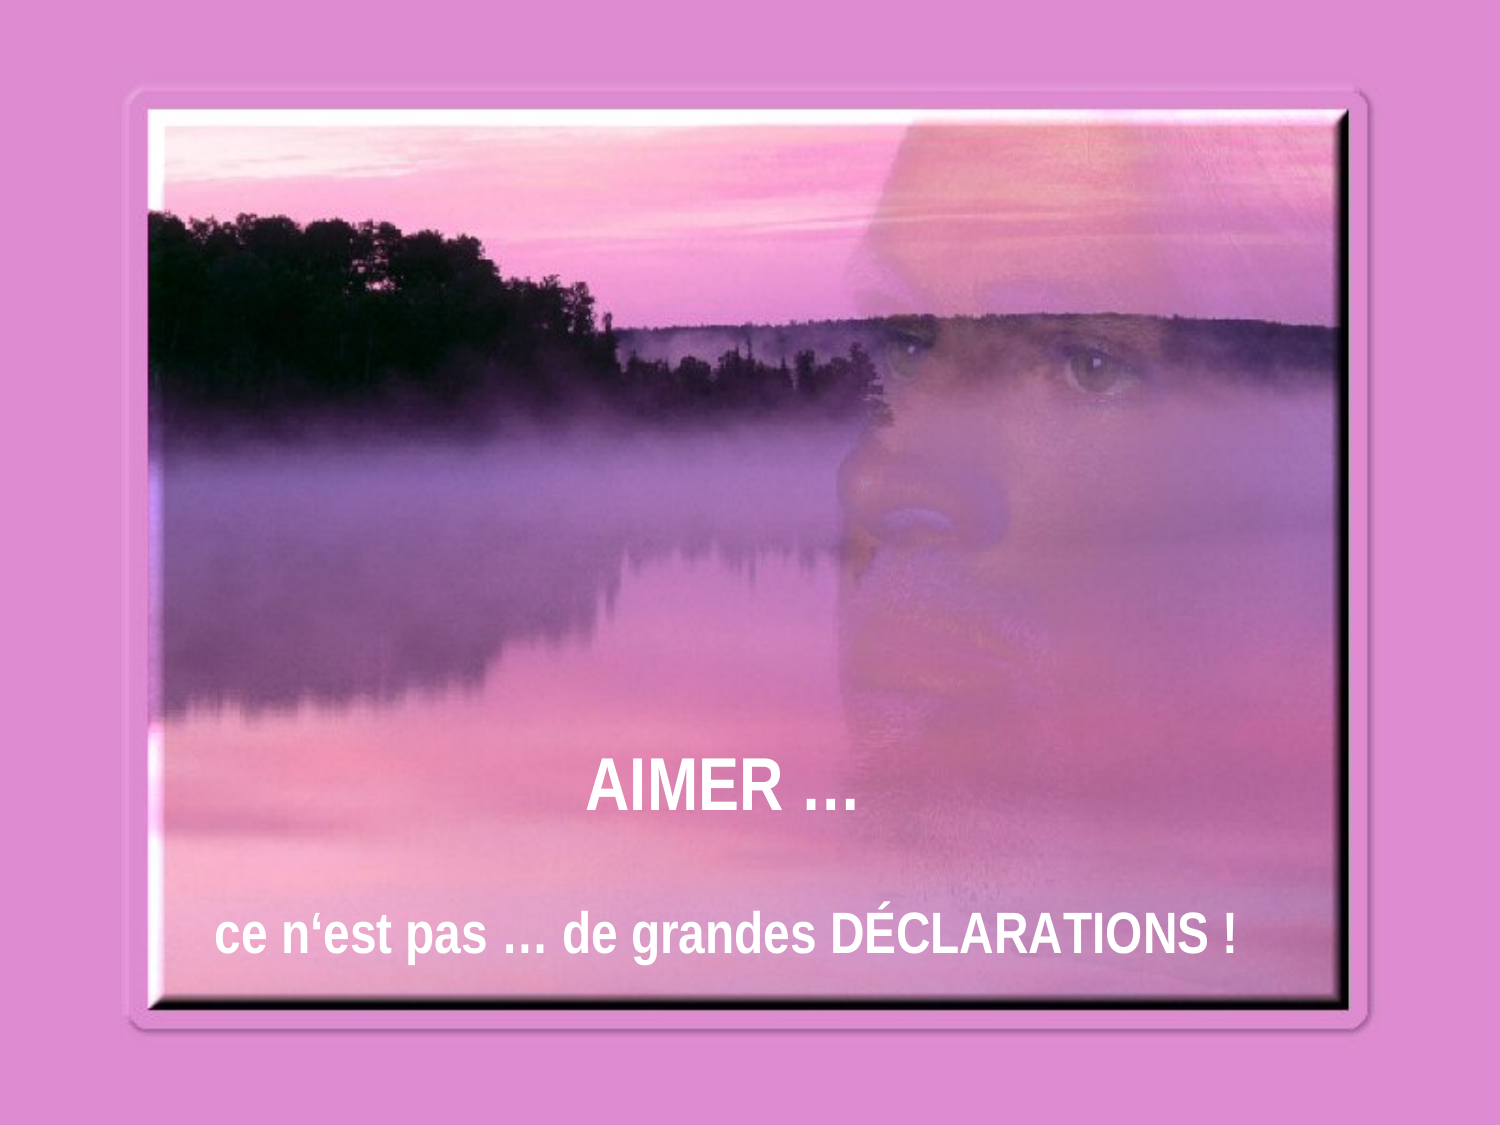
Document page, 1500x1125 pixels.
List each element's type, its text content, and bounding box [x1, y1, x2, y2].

picture [0, 0, 1500, 1125]
text_box AIMER … ce n‘est pas … de grandes DÉCLARATIONS ! [199, 727, 1288, 973]
